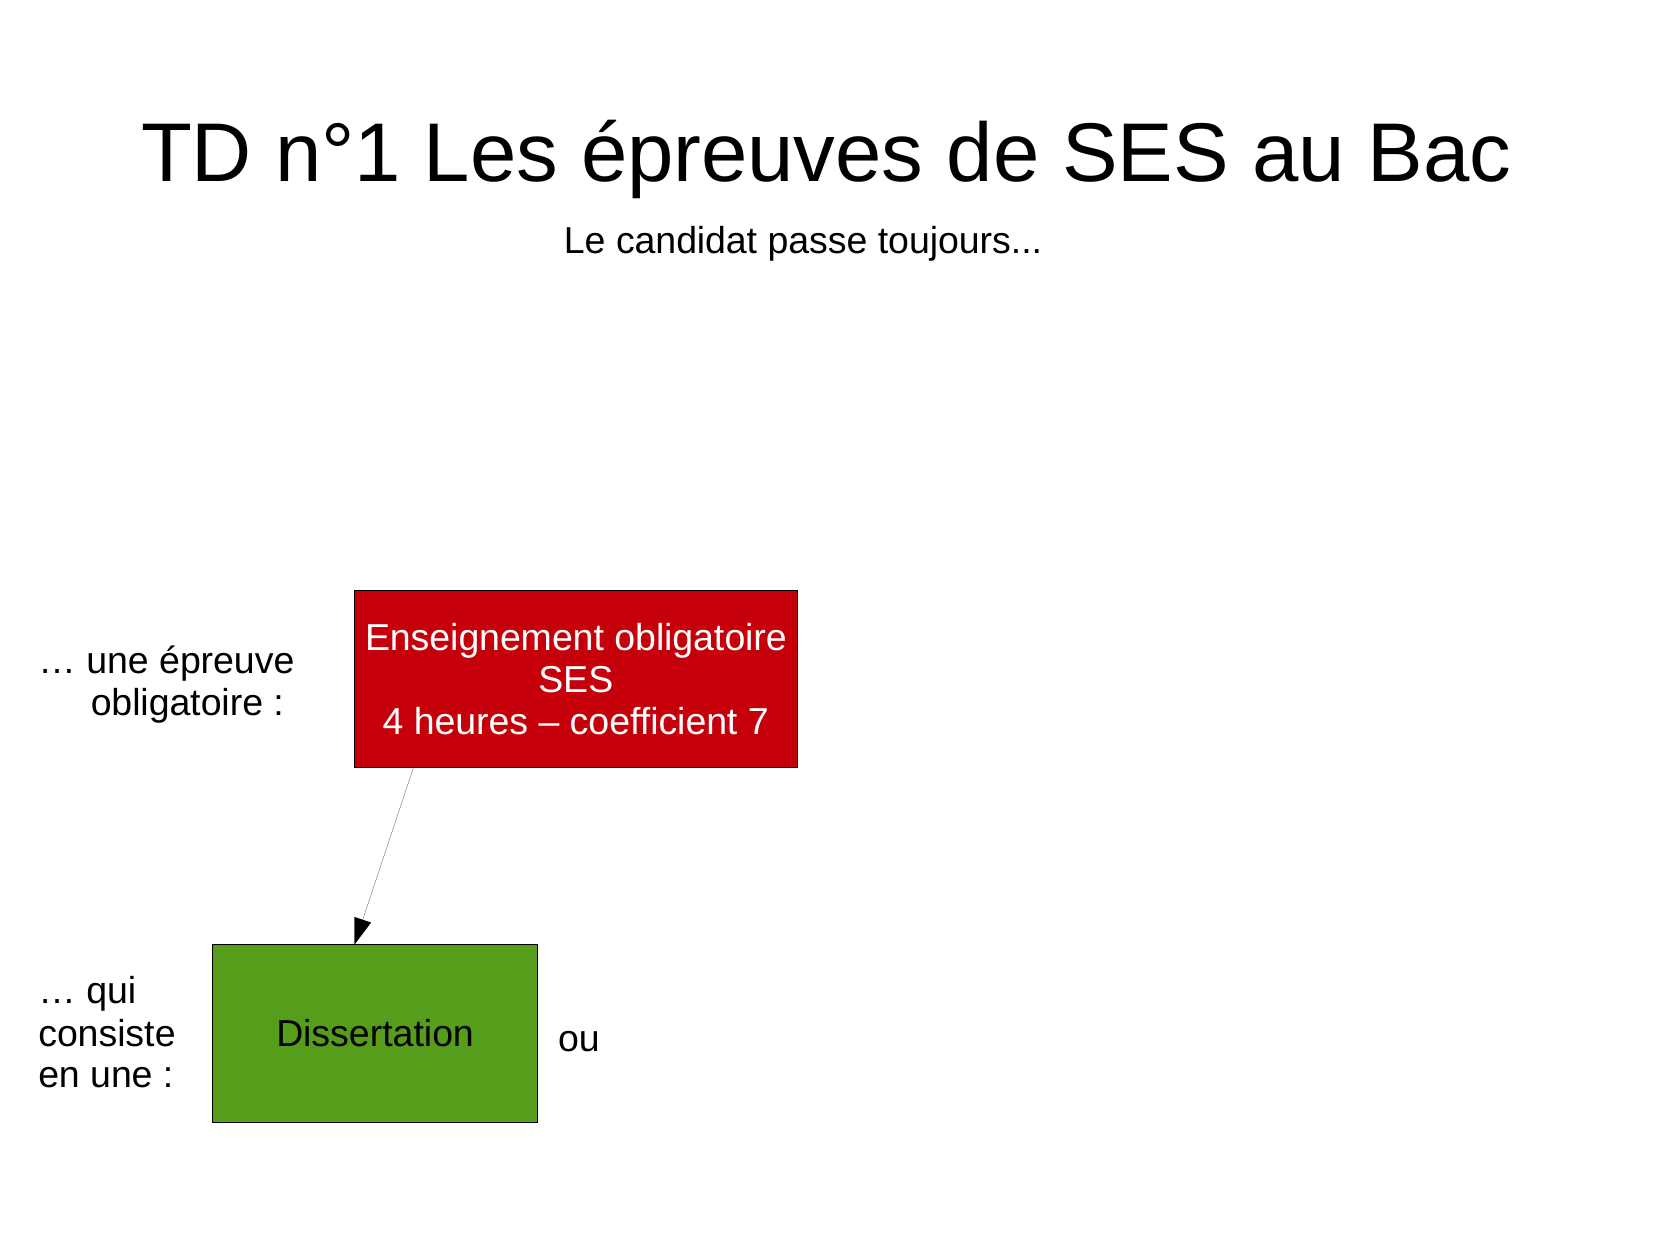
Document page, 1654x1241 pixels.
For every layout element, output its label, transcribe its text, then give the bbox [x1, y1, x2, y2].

text_box Dissertation [212, 944, 538, 1123]
text_box Le candidat passe toujours... [549, 212, 1059, 270]
text_box ou [543, 1009, 615, 1067]
title TD n°1 Les épreuves de SES au Bac [82, 49, 1571, 257]
text_box Enseignement obligatoire SES 4 heures – coefficient 7 [354, 590, 798, 768]
text_box … qui consiste en une : [23, 962, 191, 1104]
text_box … une épreuve obligatoire : [23, 631, 321, 731]
